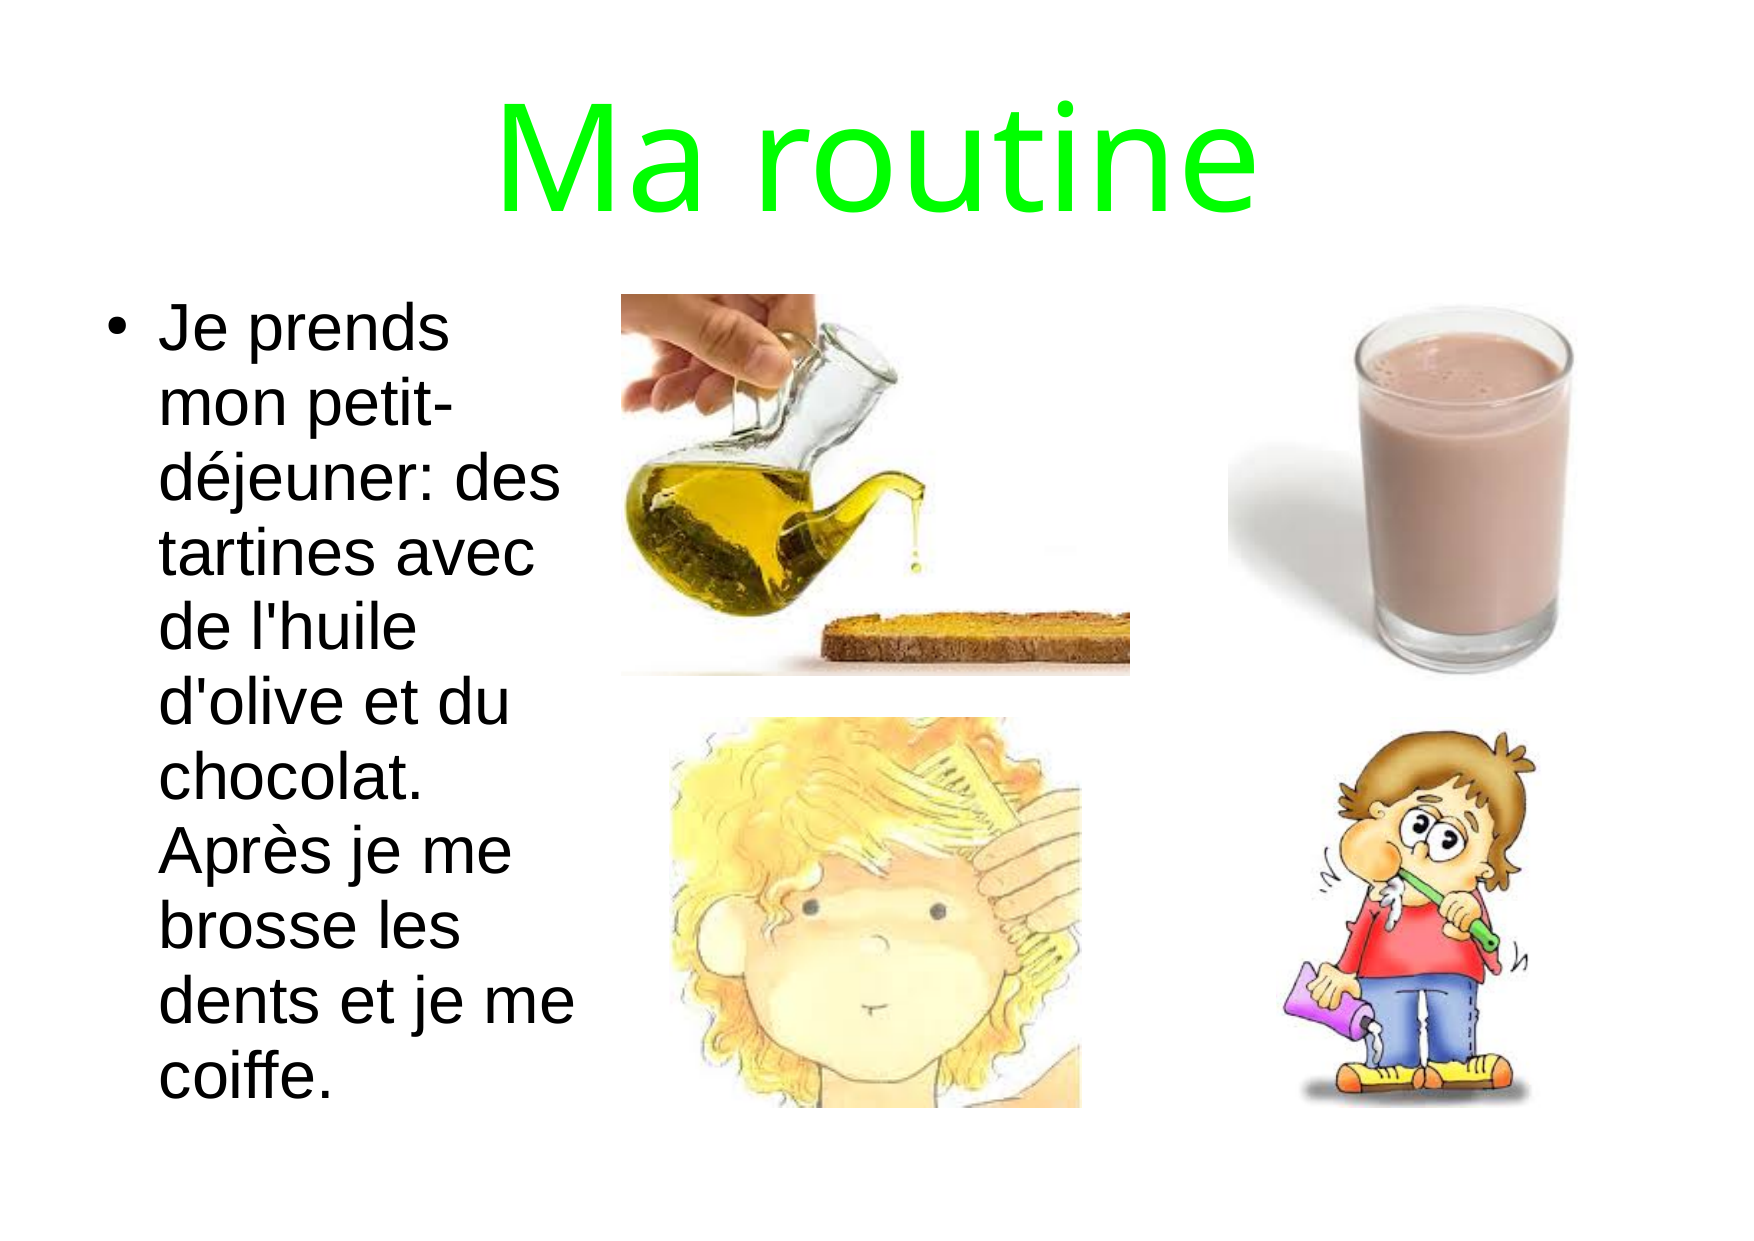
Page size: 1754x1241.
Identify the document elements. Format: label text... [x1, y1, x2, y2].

list Je prends mon petit-déjeuner: des tartines avec de l'huile d'olive et du chocolat. Après je me brosse les dents et je me coiffe. [87, 290, 596, 1113]
picture [621, 294, 1130, 676]
title Ma routine [87, 49, 1667, 257]
picture [669, 717, 1082, 1109]
picture [1228, 290, 1591, 681]
picture [1276, 717, 1542, 1109]
